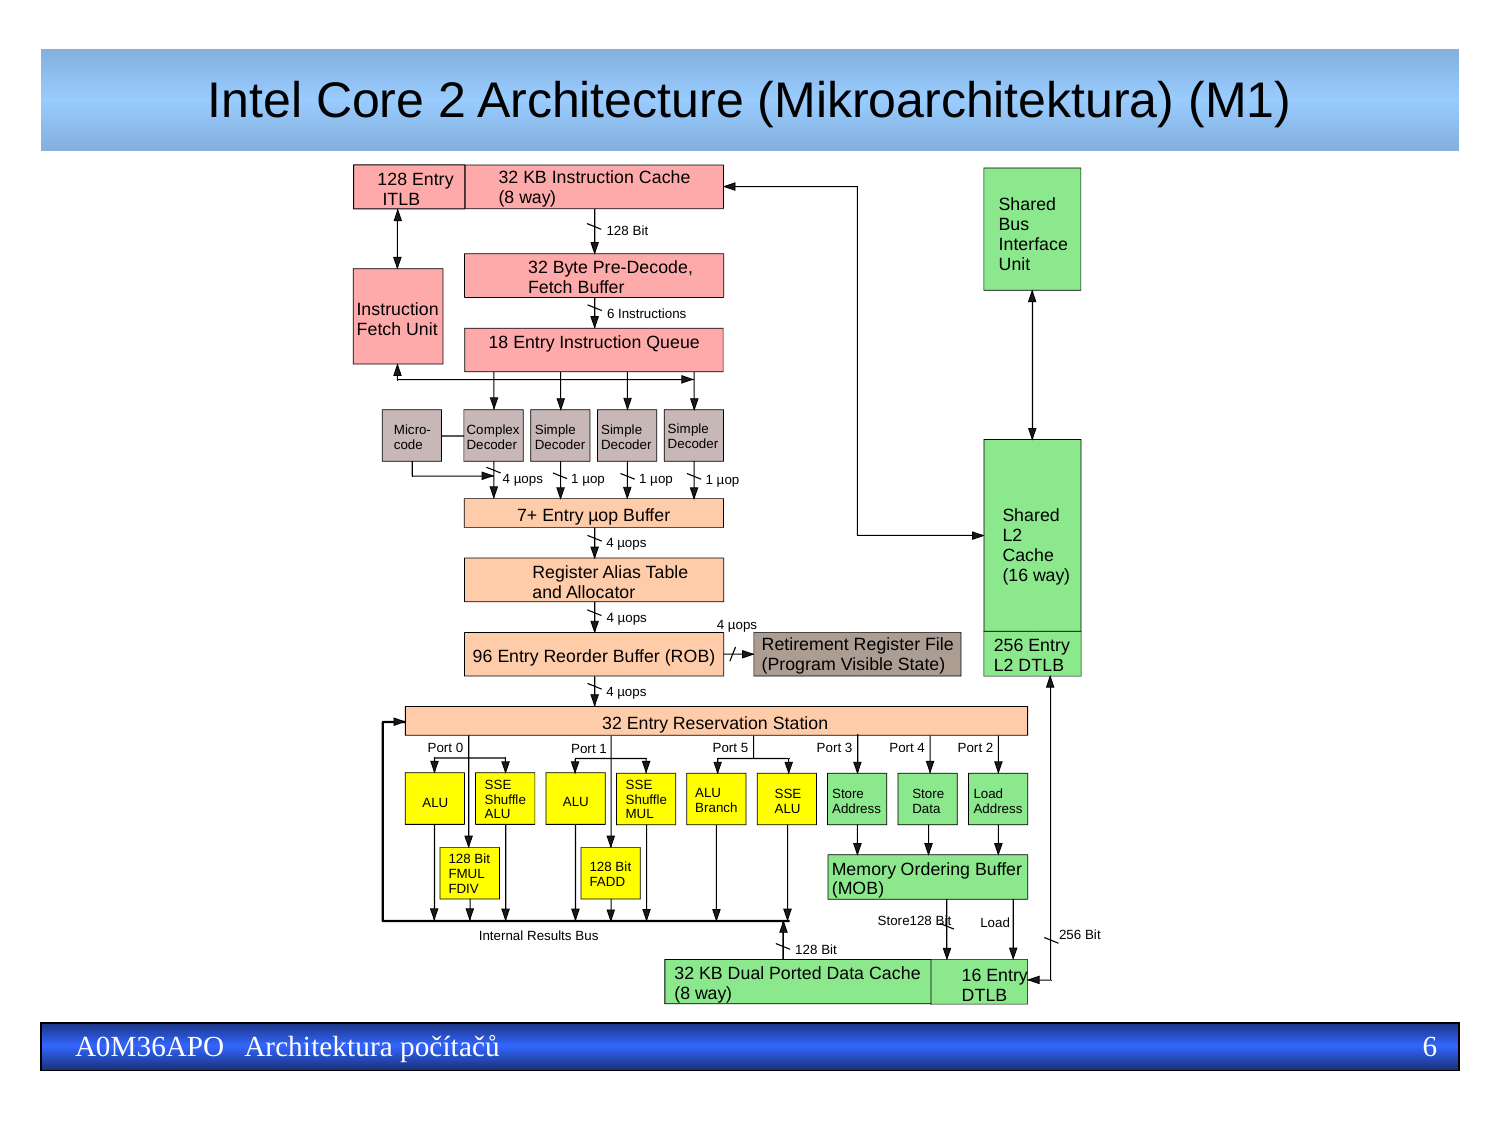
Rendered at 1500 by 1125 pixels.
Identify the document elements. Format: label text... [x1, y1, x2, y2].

title Intel Core 2 Architecture (Mikroarchitektura) (M1) [41, 49, 1459, 151]
chart [349, 162, 1108, 1018]
